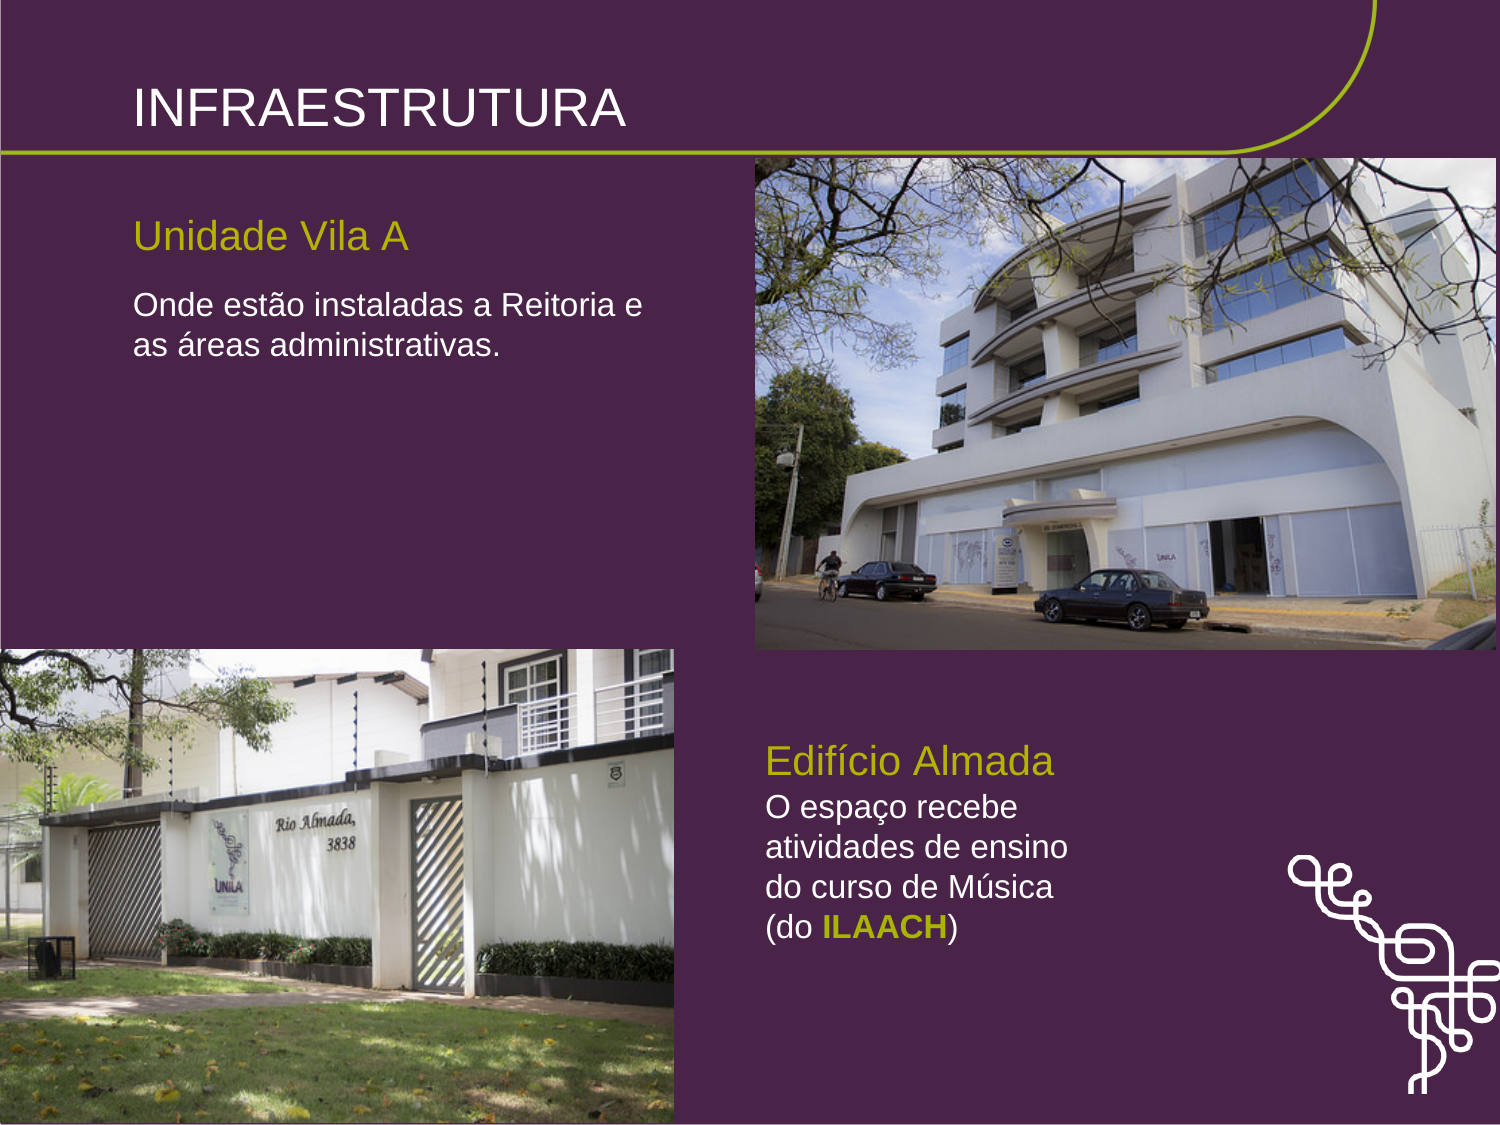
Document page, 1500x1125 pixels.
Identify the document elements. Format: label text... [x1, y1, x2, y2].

picture [0, 0, 1500, 1125]
text_box O espaço recebe atividades de ensino do curso de Música (do ILAACH) [750, 777, 1099, 916]
text_box Edifício Almada [750, 726, 1099, 777]
text_box INFRAESTRUTURA [117, 64, 1093, 145]
text_box Unidade Vila A [118, 200, 662, 275]
text_box Onde estão instaladas a Reitoria e as áreas administrativas. [118, 275, 662, 371]
